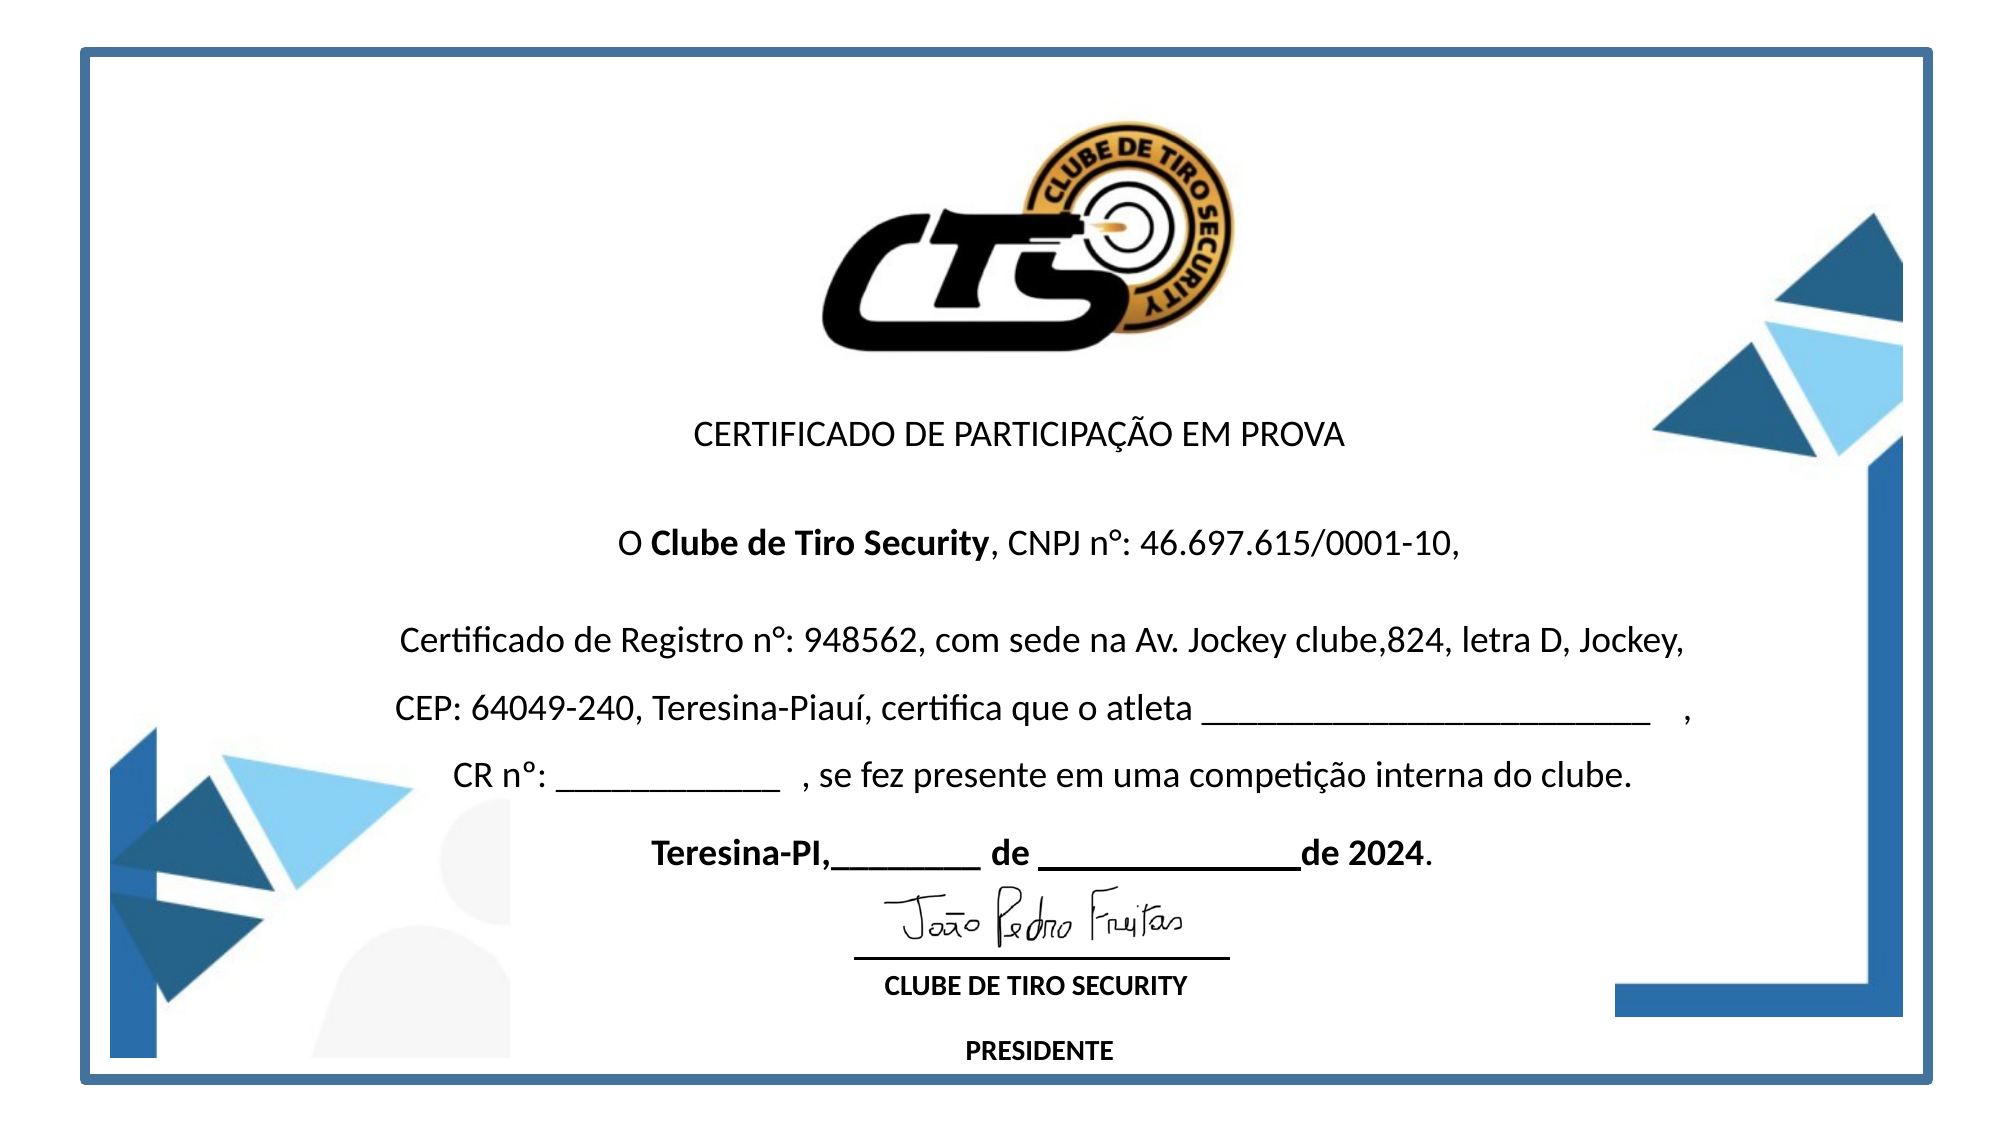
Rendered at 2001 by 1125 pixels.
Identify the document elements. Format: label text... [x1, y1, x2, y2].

picture [883, 885, 1182, 948]
picture [820, 102, 1244, 359]
list O Clube de Tiro Security, CNPJ n°: 46.697.615/0001-10, Certificado de Registro n°: 948562, com sede na Av. Jockey clube,824, letra D, Jockey, CEP: 64049-240, Teresina-Piauí, certifica que o atleta ________________________ , CR nº: ____________ , se fez presente em uma competição interna do clube. Teresina-PI,________ de ______________de 2024. CLUBE DE TIRO SECURITY PRESIDENTE [392, 493, 1694, 1125]
picture [110, 713, 392, 1058]
title CERTIFICADO DE PARTICIPAÇÃO EM PROVA [464, 406, 1573, 493]
picture [1615, 204, 1903, 1017]
